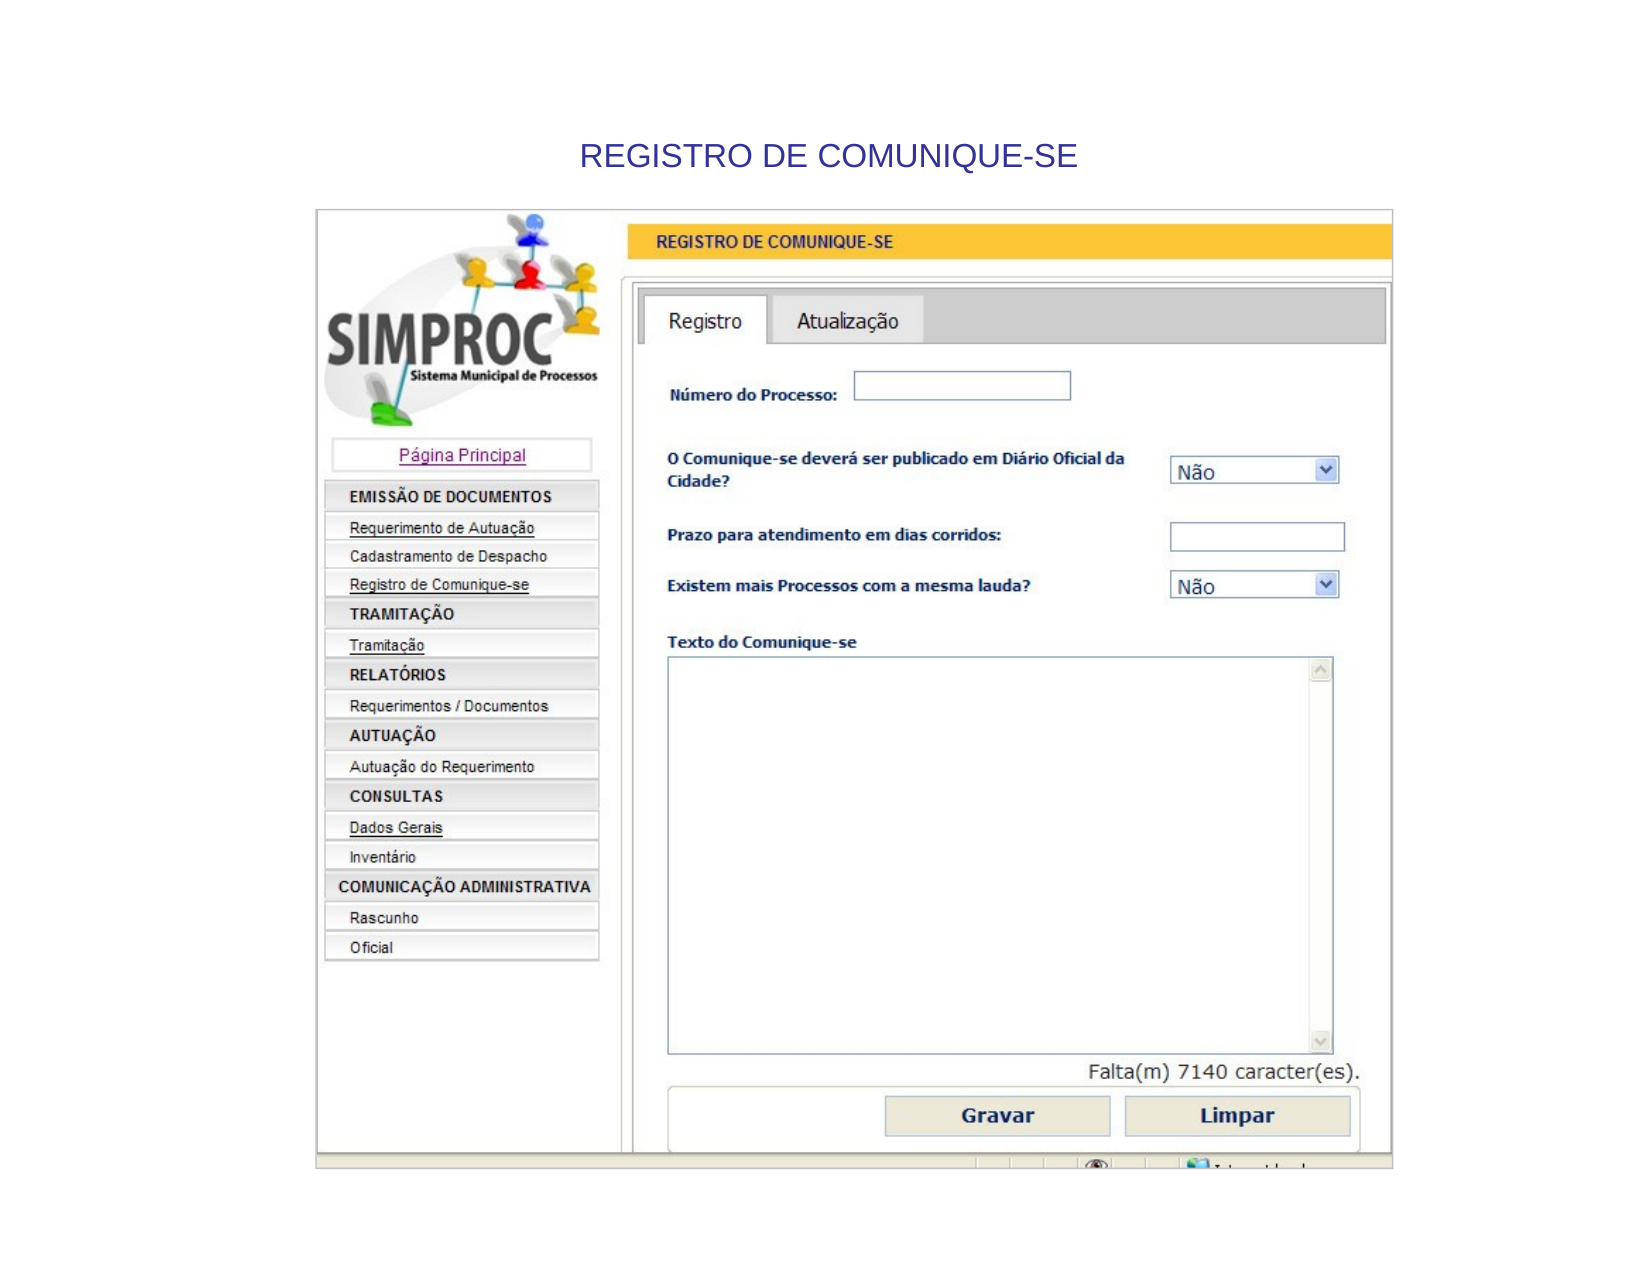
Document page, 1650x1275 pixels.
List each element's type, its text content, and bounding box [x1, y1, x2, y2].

text_box REGISTRO DE COMUNIQUE-SE [577, 132, 1085, 177]
text_box [315, 208, 1394, 1170]
